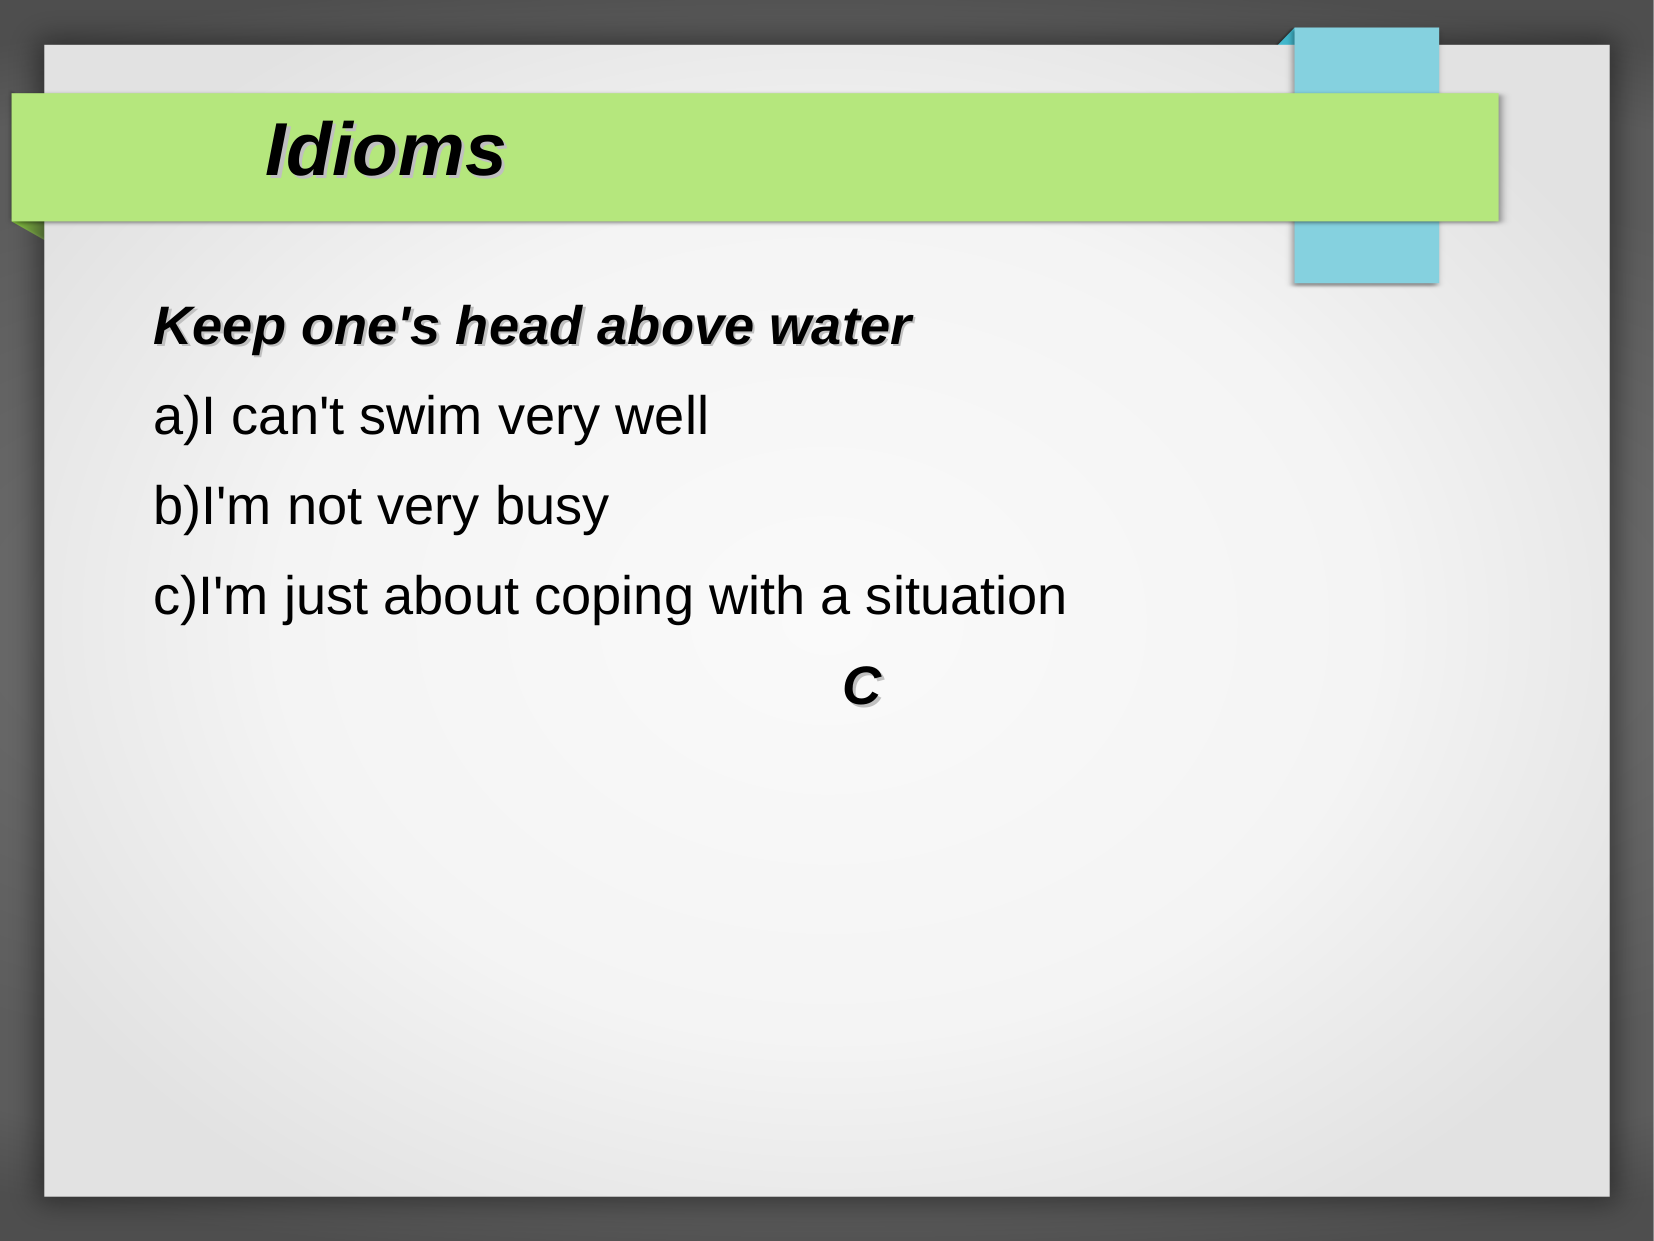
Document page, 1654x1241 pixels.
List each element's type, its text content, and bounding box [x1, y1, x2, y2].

picture [0, 0, 1654, 1241]
title Idioms [265, 47, 1595, 252]
list Keep one's head above water a)I can't swim very well b)I'm not very busy c)I'm just about coping with a situation C [82, 295, 1571, 1015]
